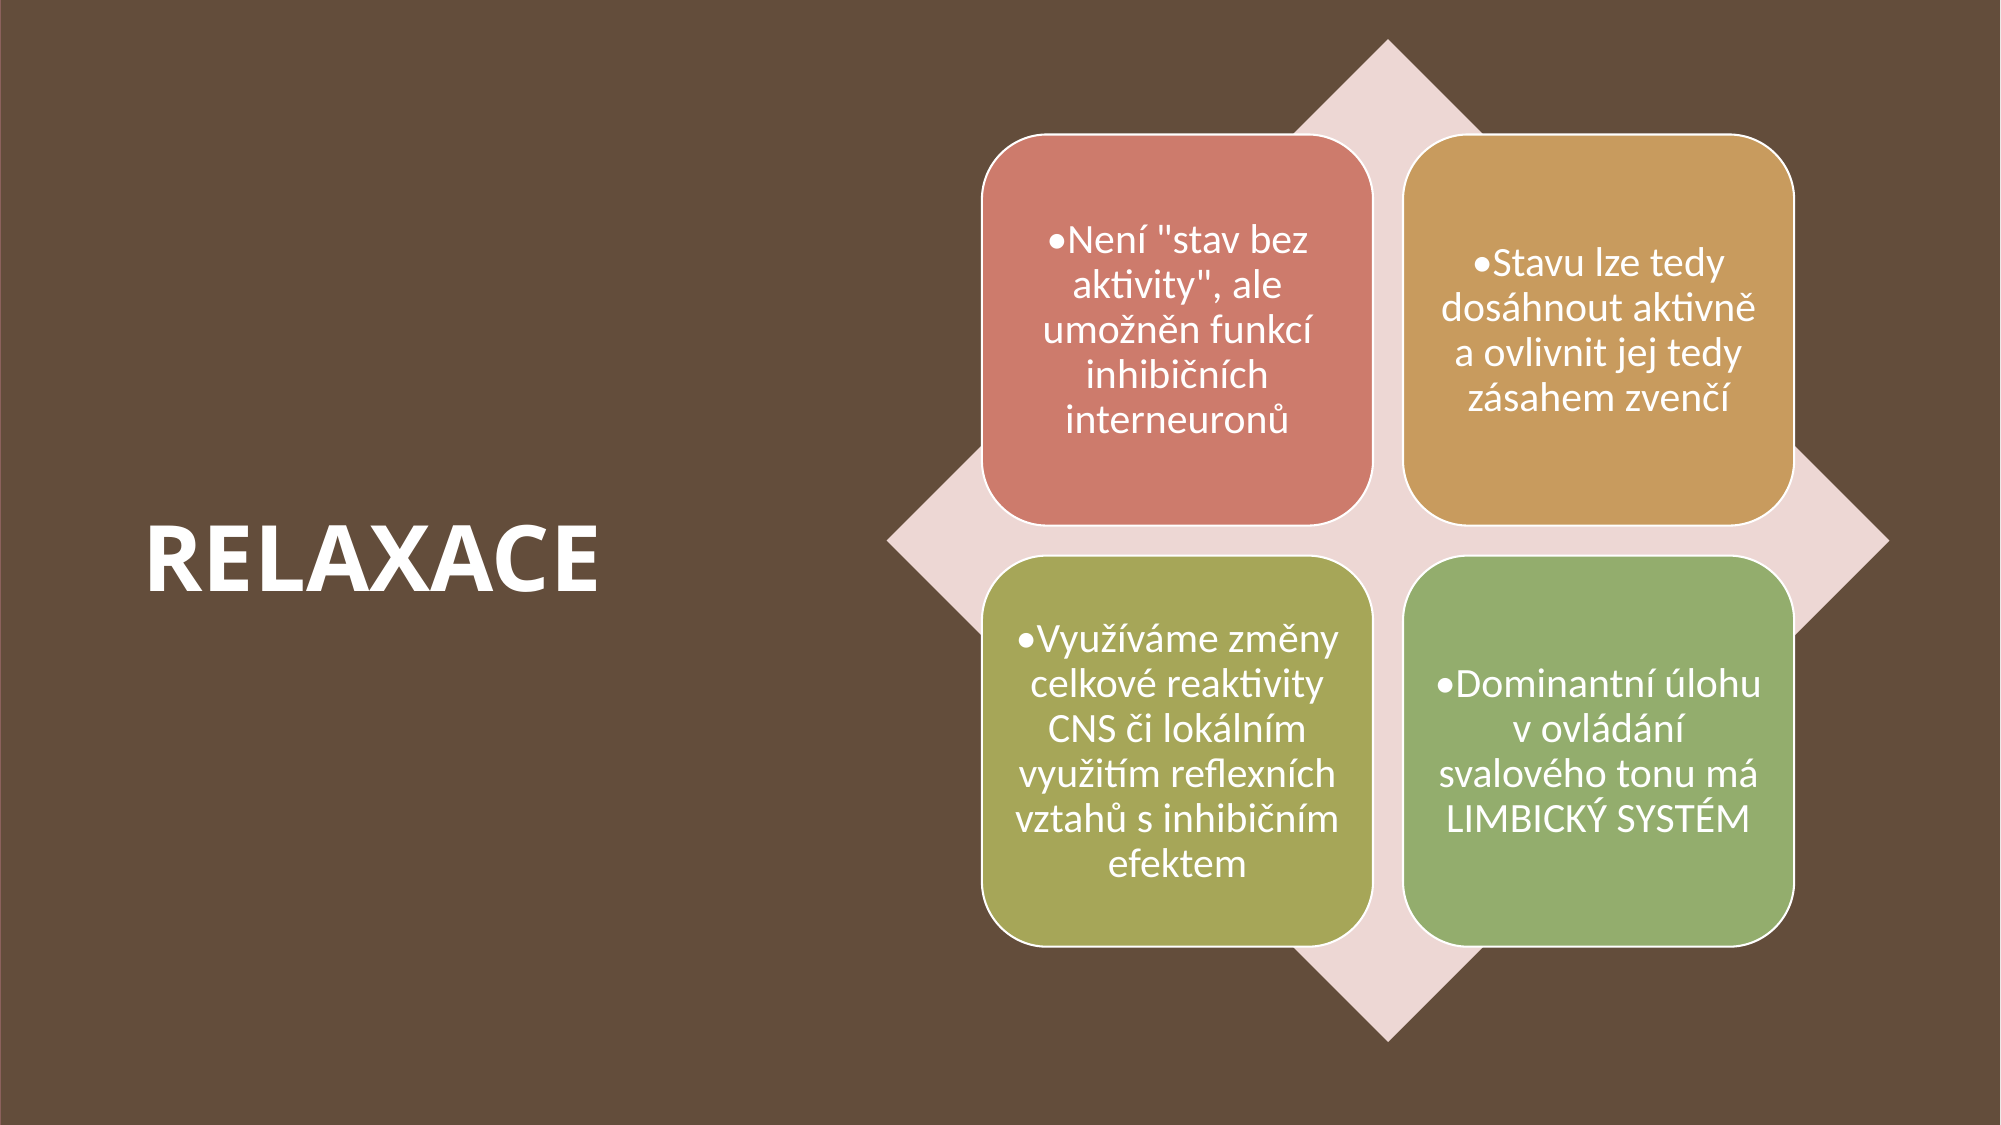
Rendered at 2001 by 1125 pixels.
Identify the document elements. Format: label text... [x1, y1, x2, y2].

text_box •Využíváme změny celkové reaktivity CNS či lokálním využitím reflexních vztahů s inhibičním efektem [981, 555, 1374, 947]
text_box [0, 0, 2000, 1125]
text_box •Stavu lze tedy dosáhnout aktivně a ovlivnit jej tedy zásahem zvenčí [1403, 134, 1795, 526]
title RELAXACE [127, 81, 776, 1036]
text_box •Dominantní úlohu v ovládání svalového tonu má LIMBICKÝ SYSTÉM [1403, 555, 1795, 947]
text_box •Není "stav bez aktivity", ale umožněn funkcí inhibičních interneuronů [981, 134, 1374, 526]
